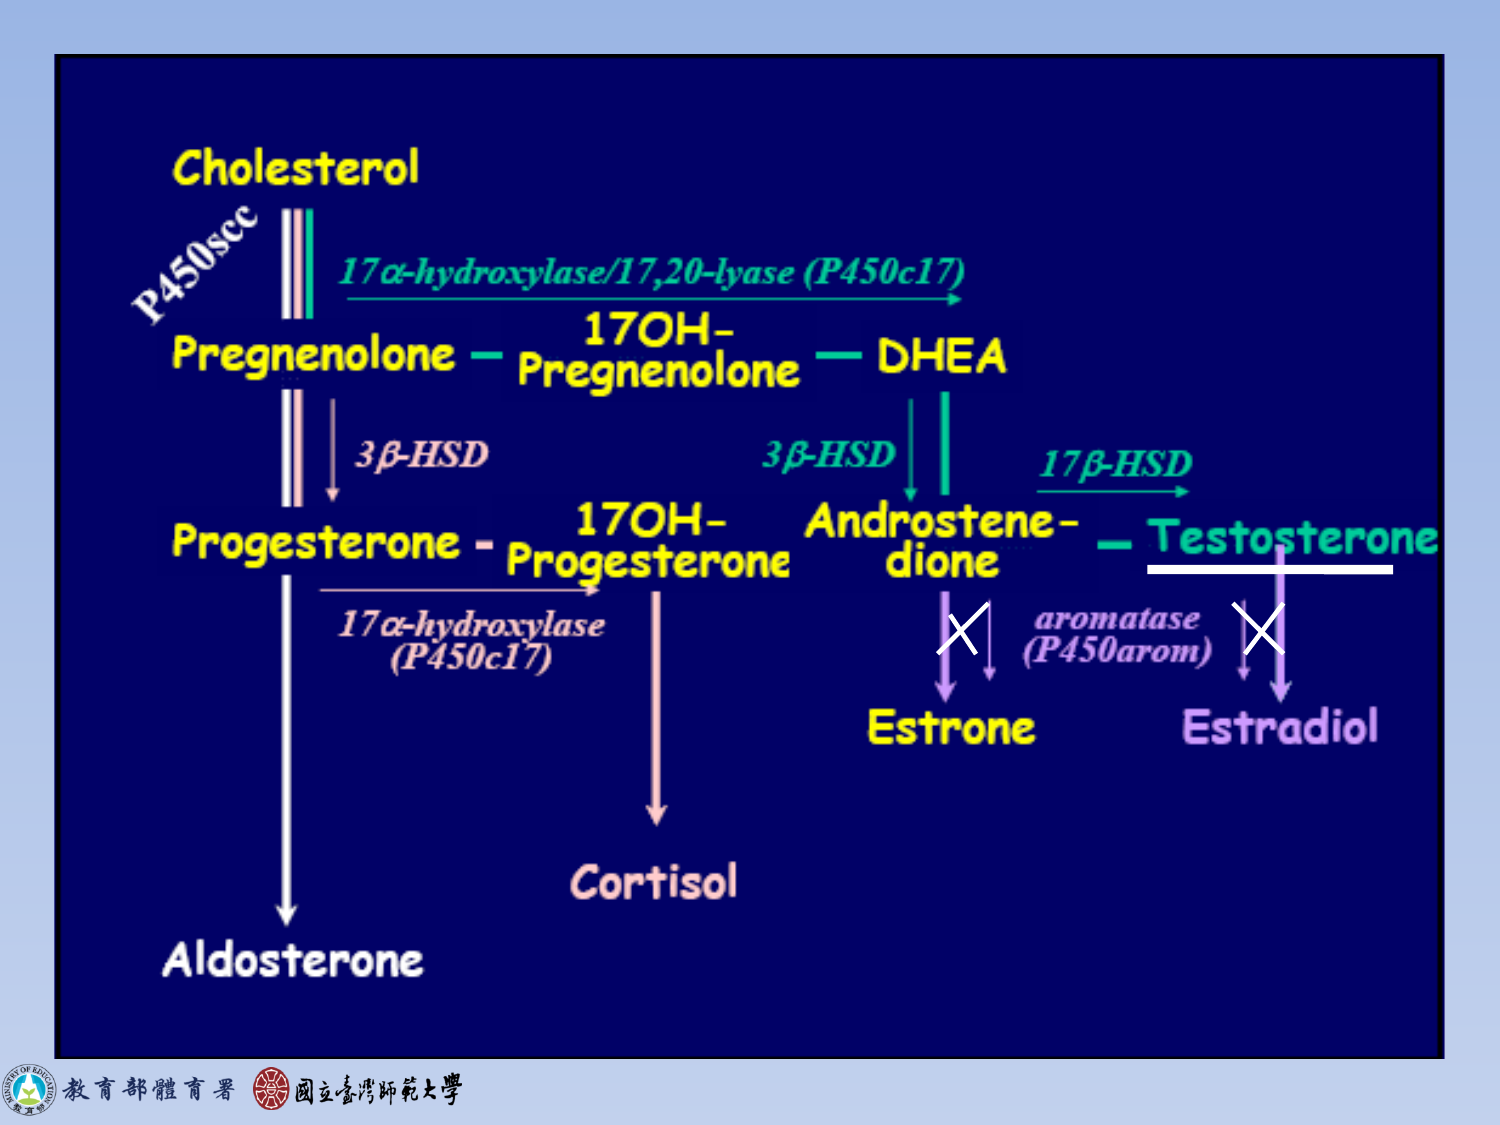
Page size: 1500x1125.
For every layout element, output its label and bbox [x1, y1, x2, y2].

picture [54, 54, 1446, 1059]
